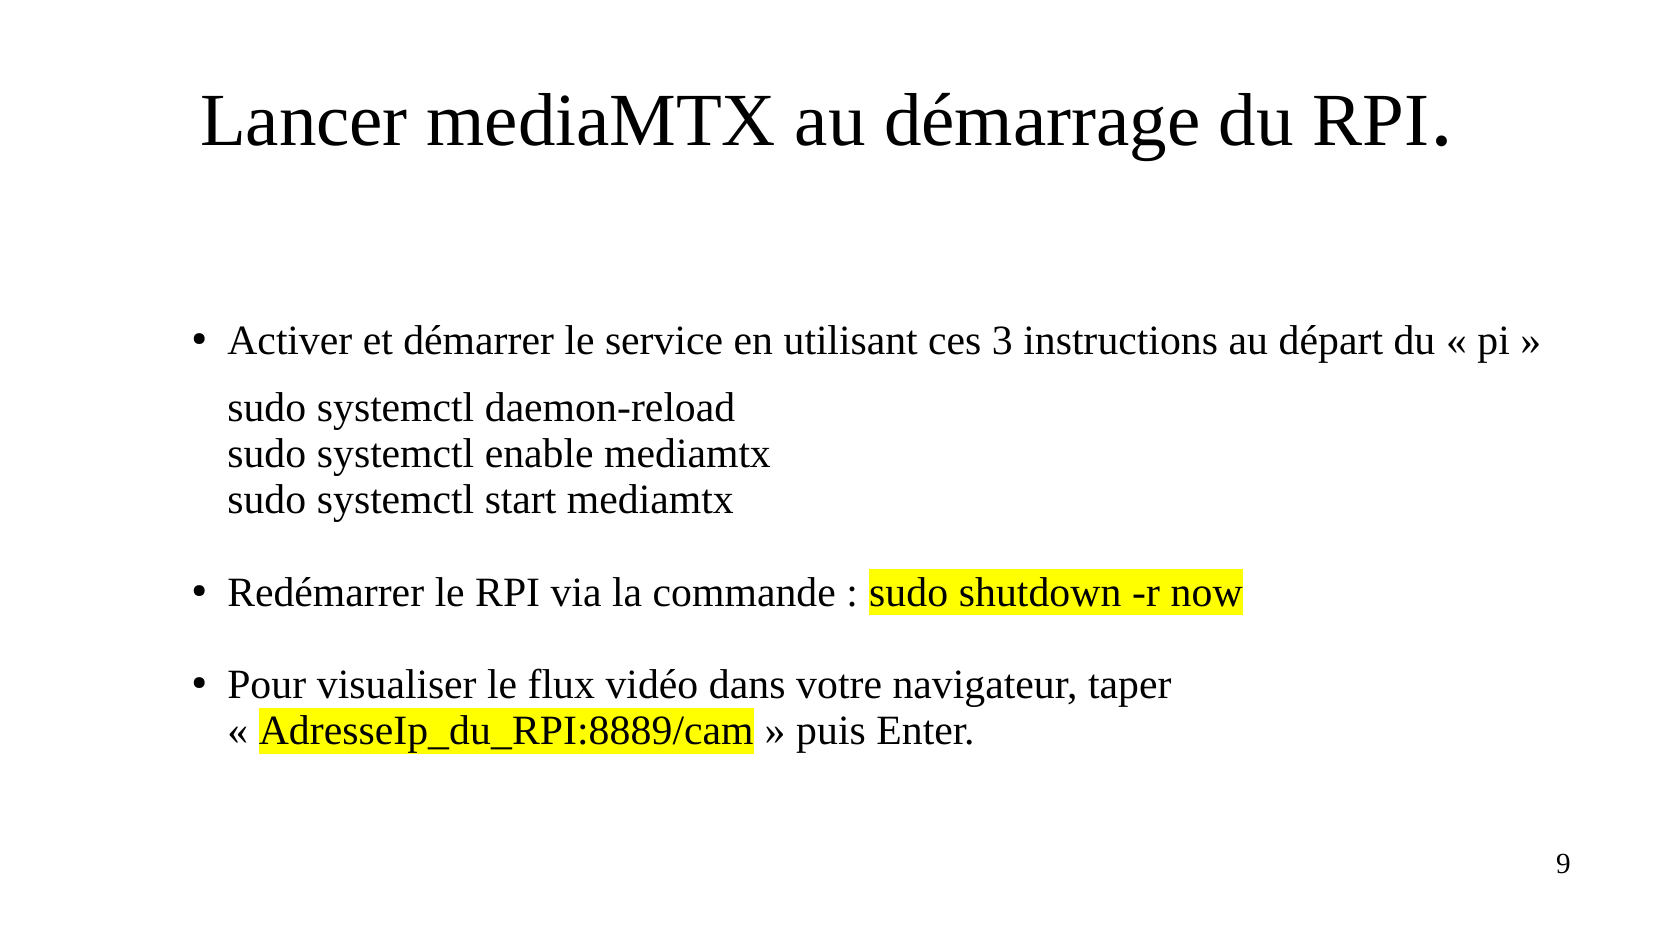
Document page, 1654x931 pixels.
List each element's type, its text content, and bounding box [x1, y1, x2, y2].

text_box Activer et démarrer le service en utilisant ces 3 instructions au départ du « pi » sudo systemctl daemon-reload sudo systemctl enable mediamtx sudo systemctl start mediamtx Redémarrer le RPI via la commande : sudo shutdown -r now Pour visualiser le flux vidéo dans votre navigateur, taper « AdresseIp_du_RPI:8889/cam » puis Enter. [177, 236, 1565, 889]
title Lancer mediaMTX au démarrage du RPI. [82, 37, 1571, 193]
